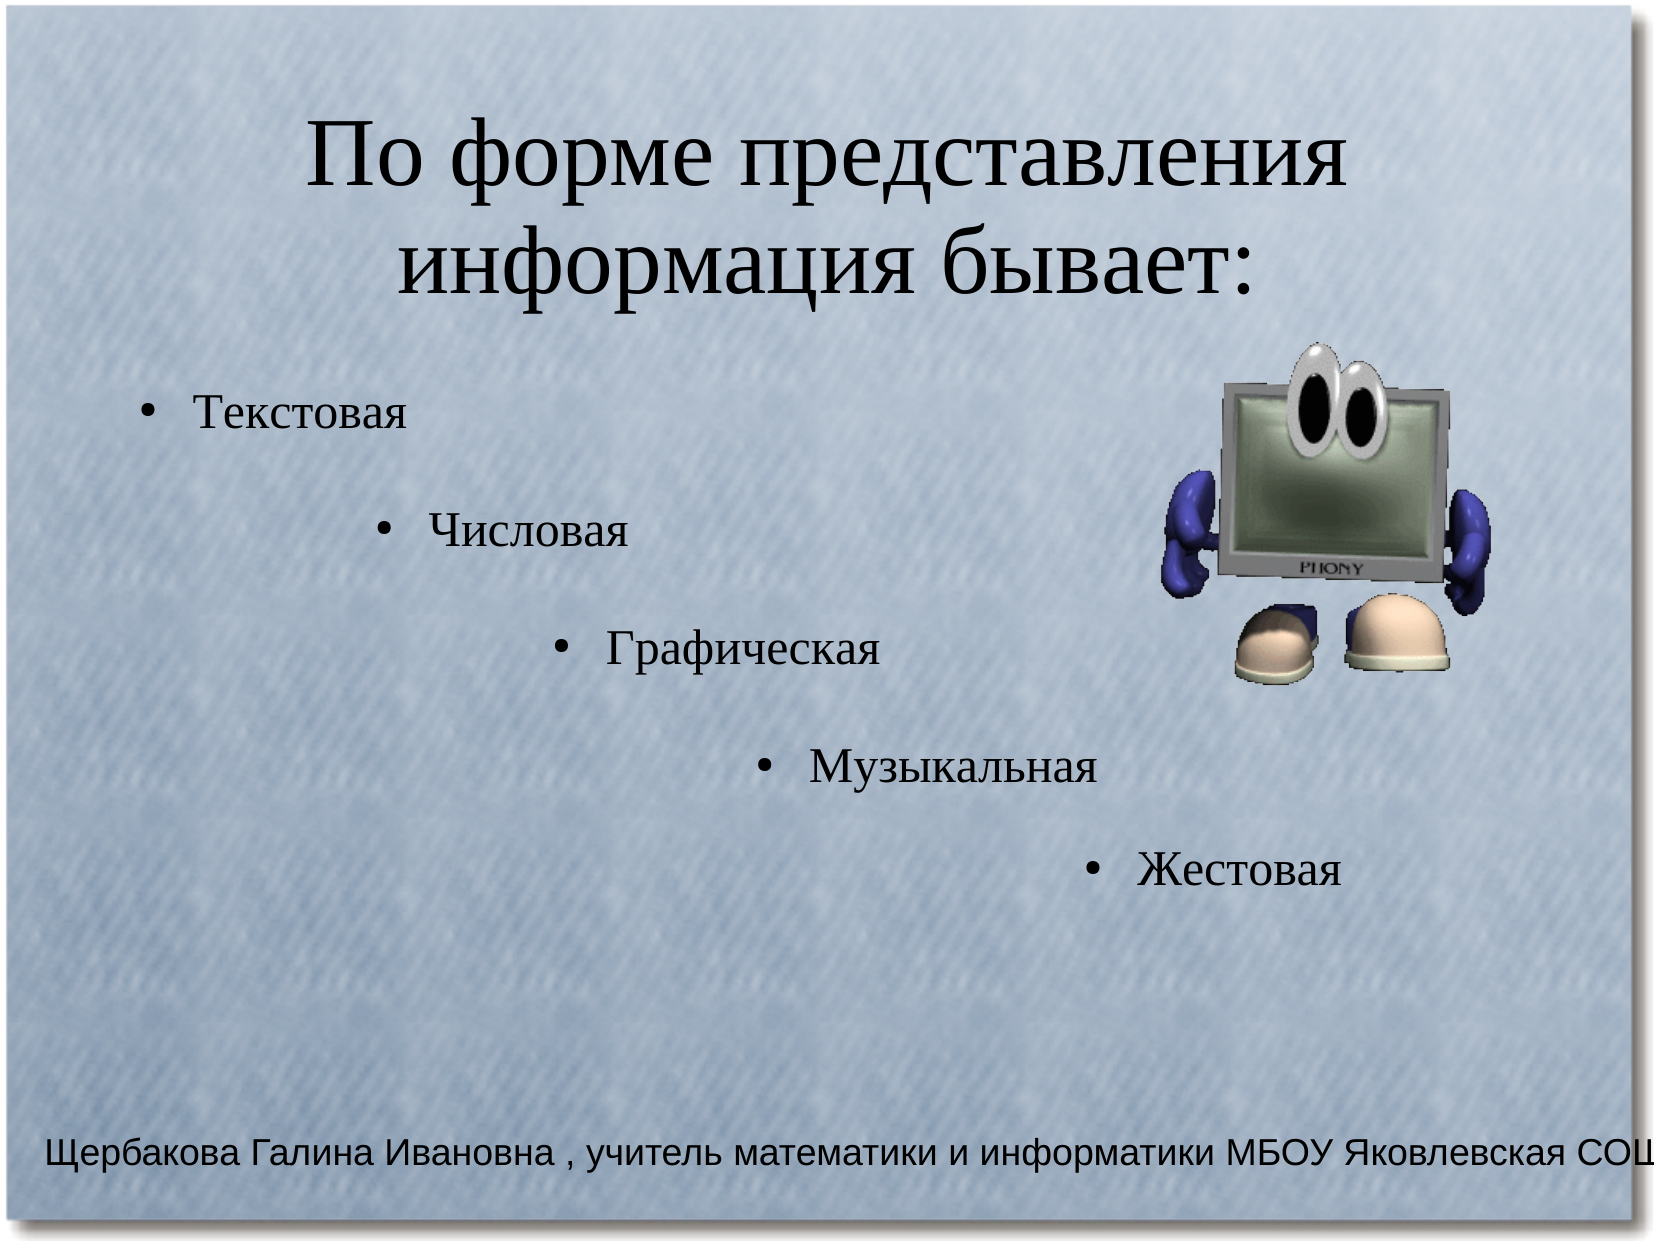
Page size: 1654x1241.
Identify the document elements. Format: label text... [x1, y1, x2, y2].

list Числовая [357, 501, 739, 576]
text_box Щербакова Галина Ивановна , учитель математики и информатики МБОУ Яковлевская СОШ [29, 1124, 1654, 1182]
title По форме представления информация бывает: [121, 98, 1534, 315]
list Текстовая [121, 383, 562, 483]
list Музыкальная [738, 738, 1355, 813]
list Жестовая [1066, 841, 1447, 916]
picture [0, 0, 1654, 1241]
list Графическая [534, 620, 1122, 695]
